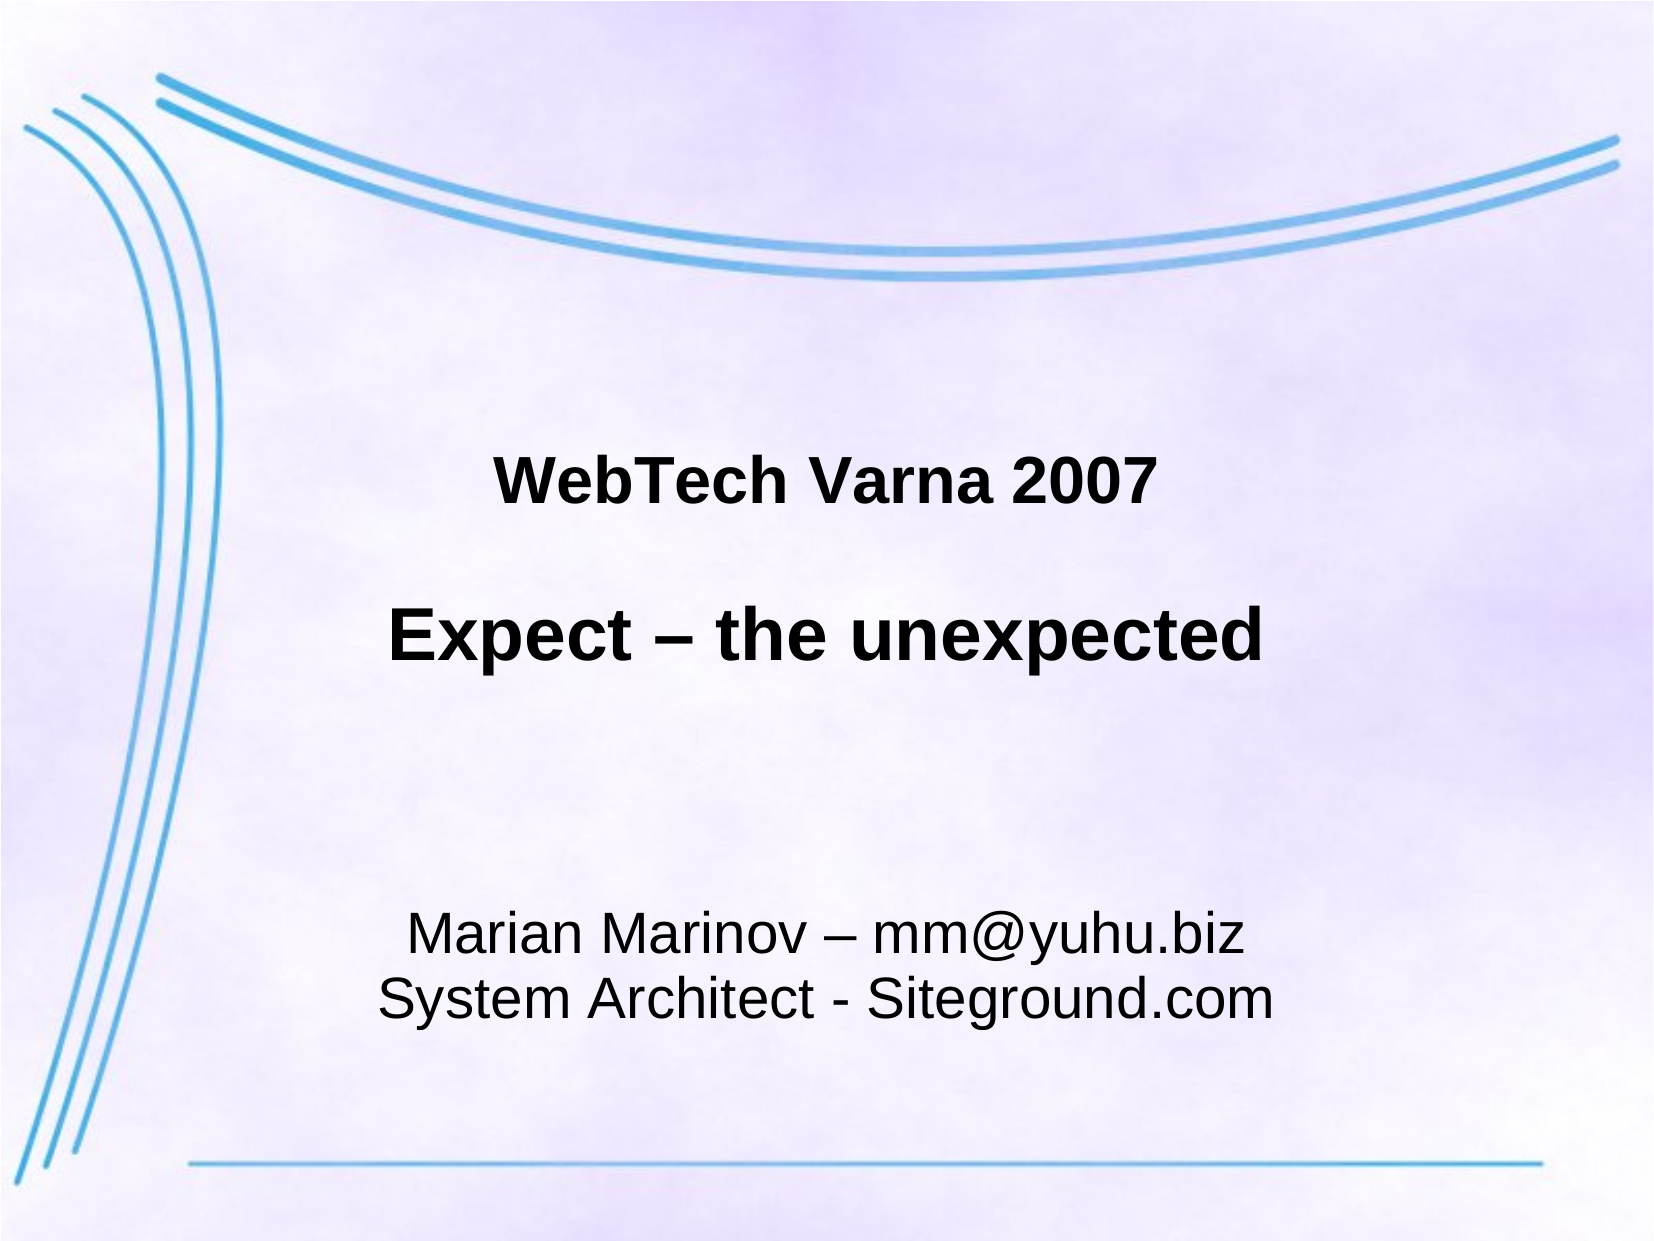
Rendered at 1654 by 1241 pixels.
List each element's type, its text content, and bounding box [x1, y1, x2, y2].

picture [1, 1, 1654, 1241]
subtitle WebTech Varna 2007 Expect – the unexpected Marian Marinov – mm@yuhu.biz System Architect - Siteground.com [82, 290, 1571, 1109]
